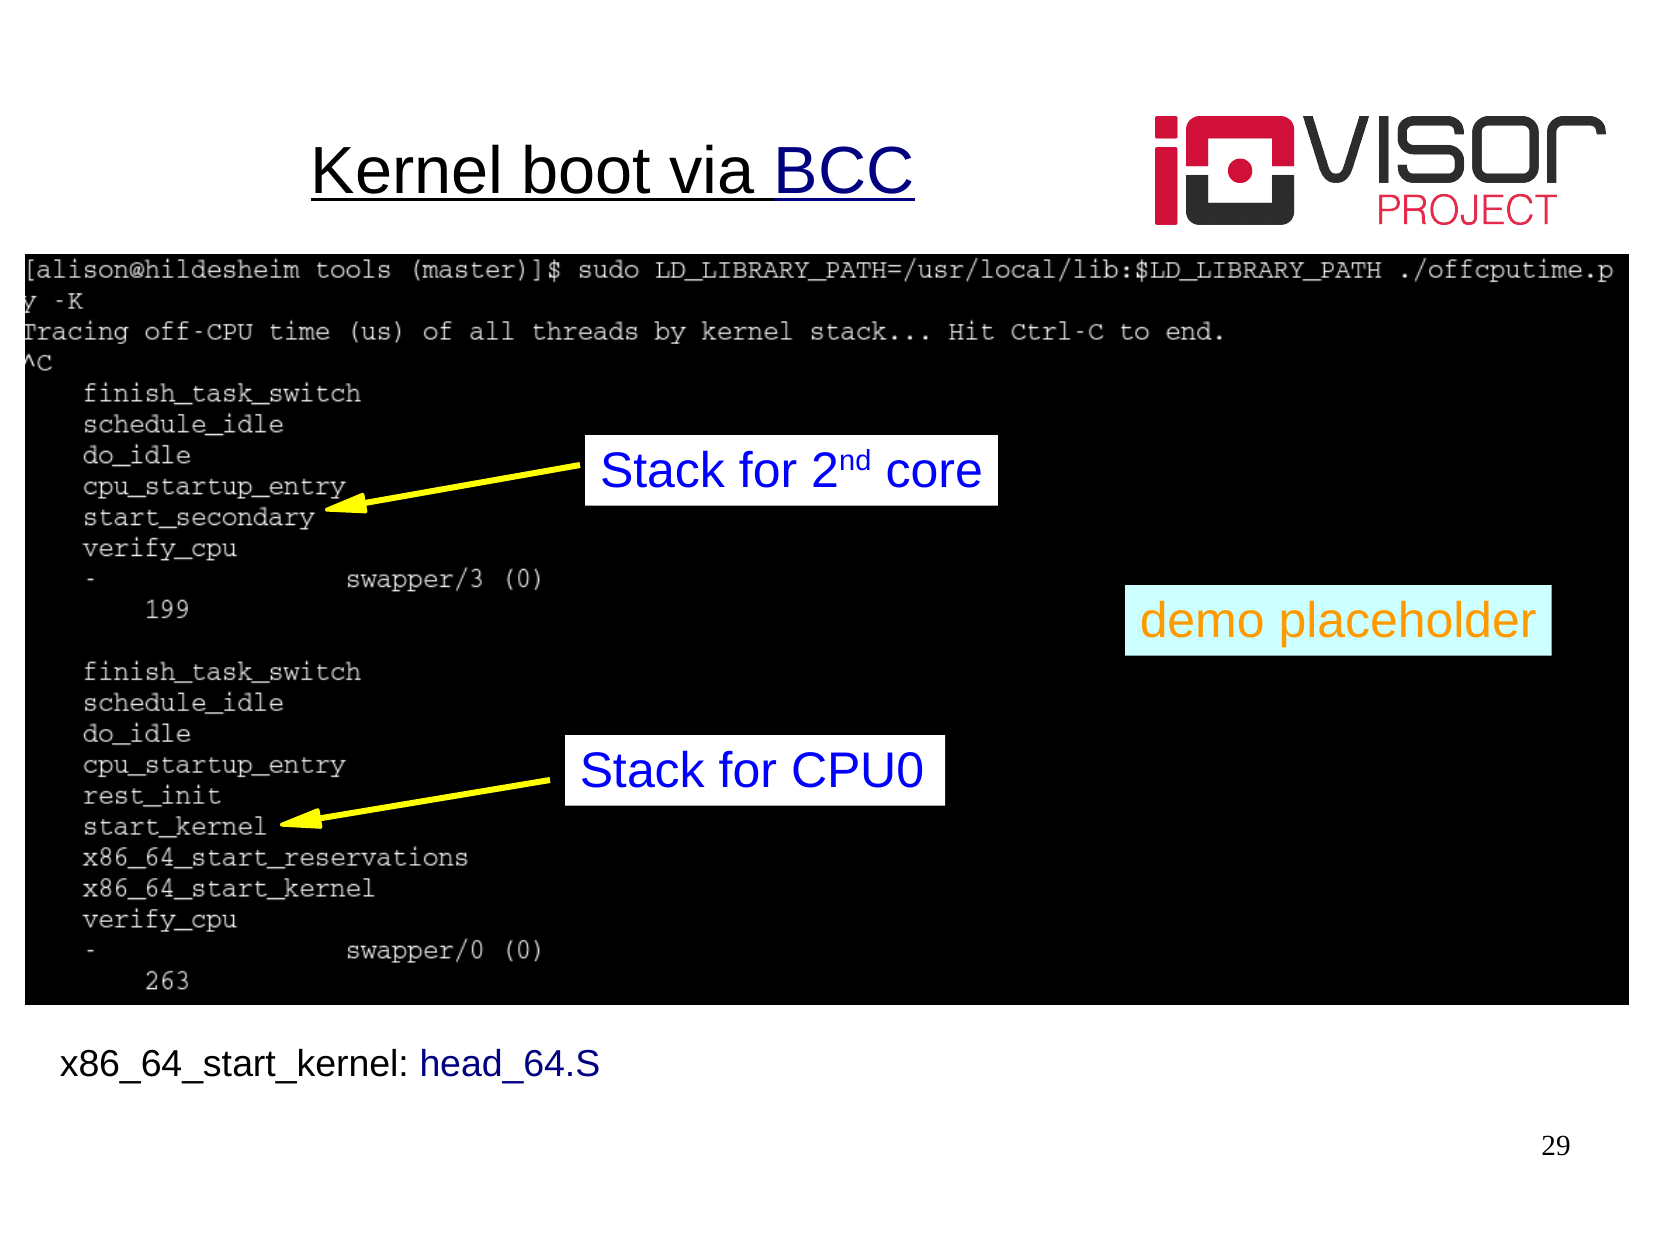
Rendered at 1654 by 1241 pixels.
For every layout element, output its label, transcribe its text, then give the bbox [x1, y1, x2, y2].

picture [25, 254, 1629, 1006]
picture [1155, 116, 1606, 225]
text_box Stack for CPU0 [565, 735, 946, 803]
text_box demo placeholder [1125, 585, 1552, 647]
text_box x86_64_start_kernel: head_64.S [45, 1035, 931, 1086]
title Kernel boot via BCC [91, 97, 1134, 244]
text_box Stack for 2nd core [585, 435, 998, 503]
